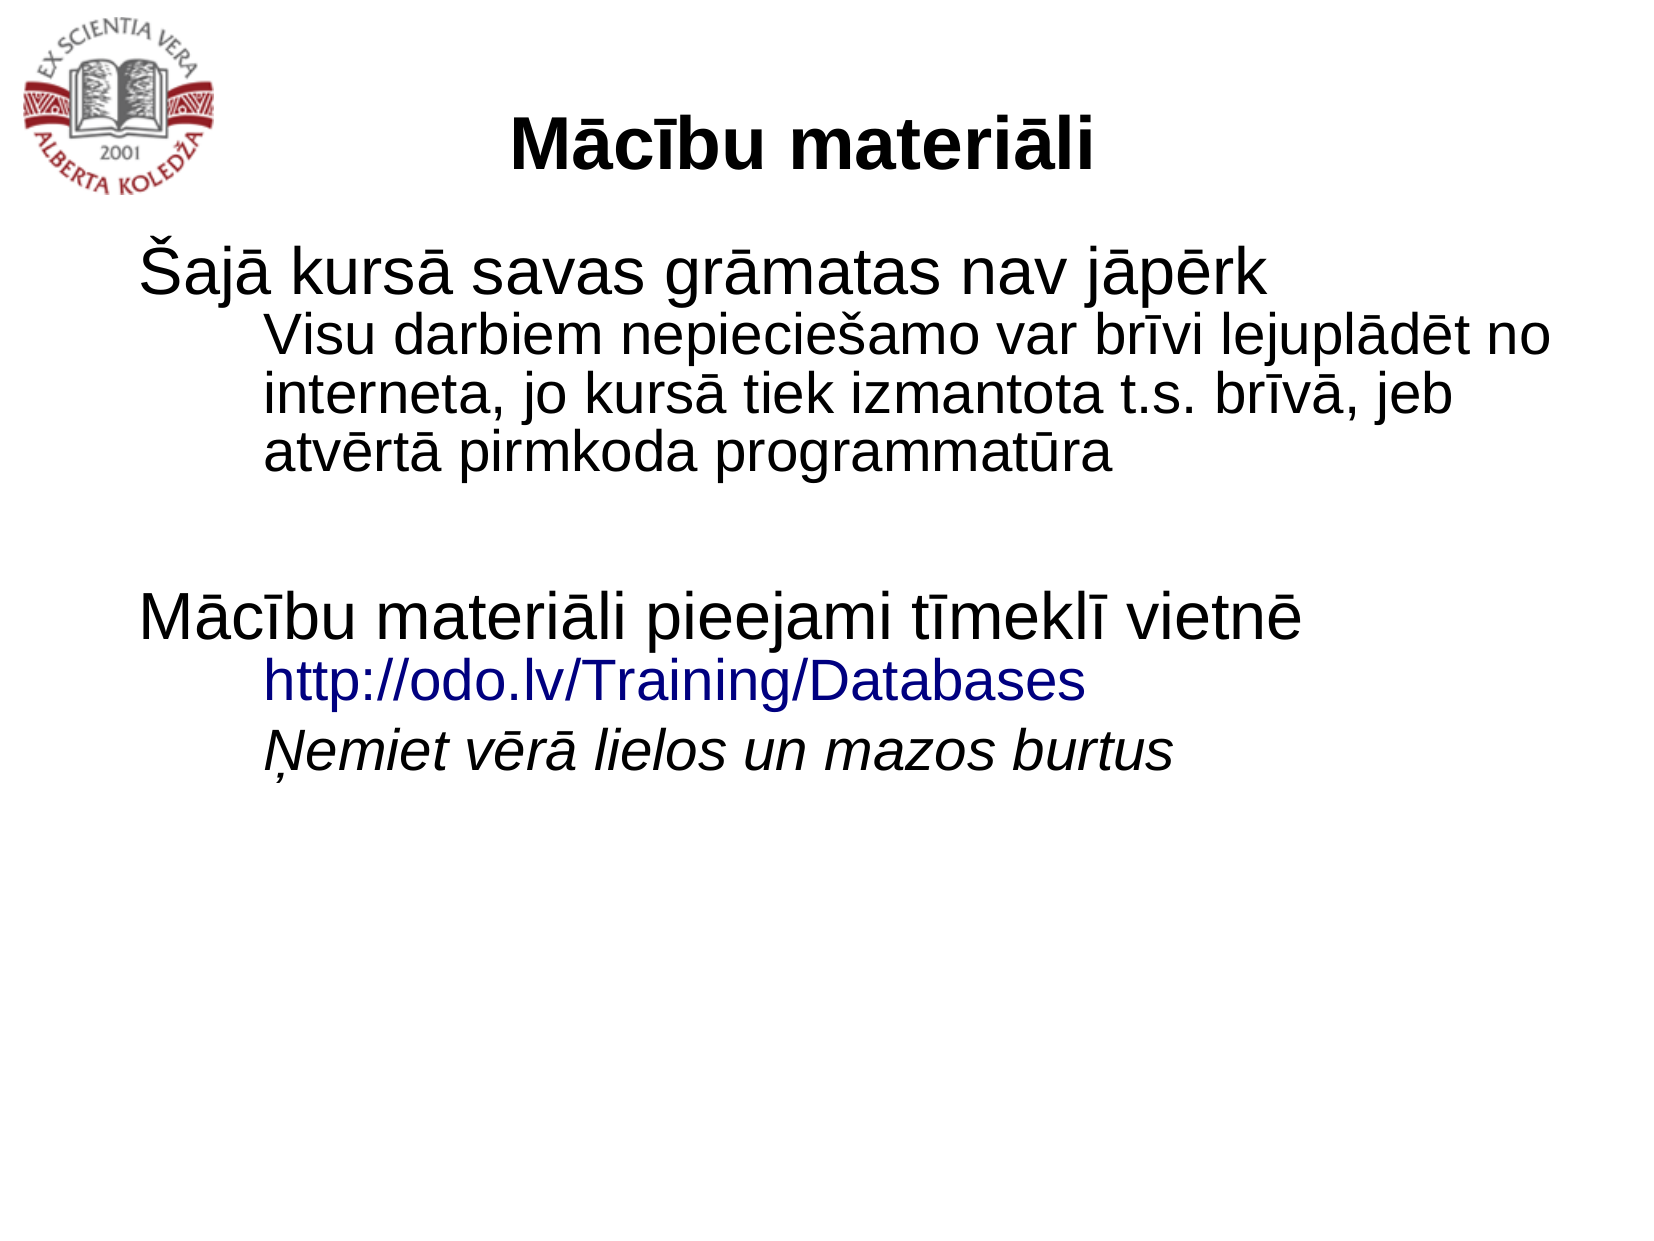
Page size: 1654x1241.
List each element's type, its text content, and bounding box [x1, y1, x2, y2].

title Mācību materiāli [94, 96, 1512, 195]
picture [23, 17, 214, 195]
list Šajā kursā savas grāmatas nav jāpērk Visu darbiem nepieciešamo var brīvi lejuplādēt no interneta, jo kursā tiek izmantota t.s. brīvā, jeb atvērtā pirmkoda programmatūra Mācību materiāli pieejami tīmeklī vietnē http://odo.lv/Training/Databases Ņemiet vērā lielos un mazos burtus [82, 236, 1569, 1107]
